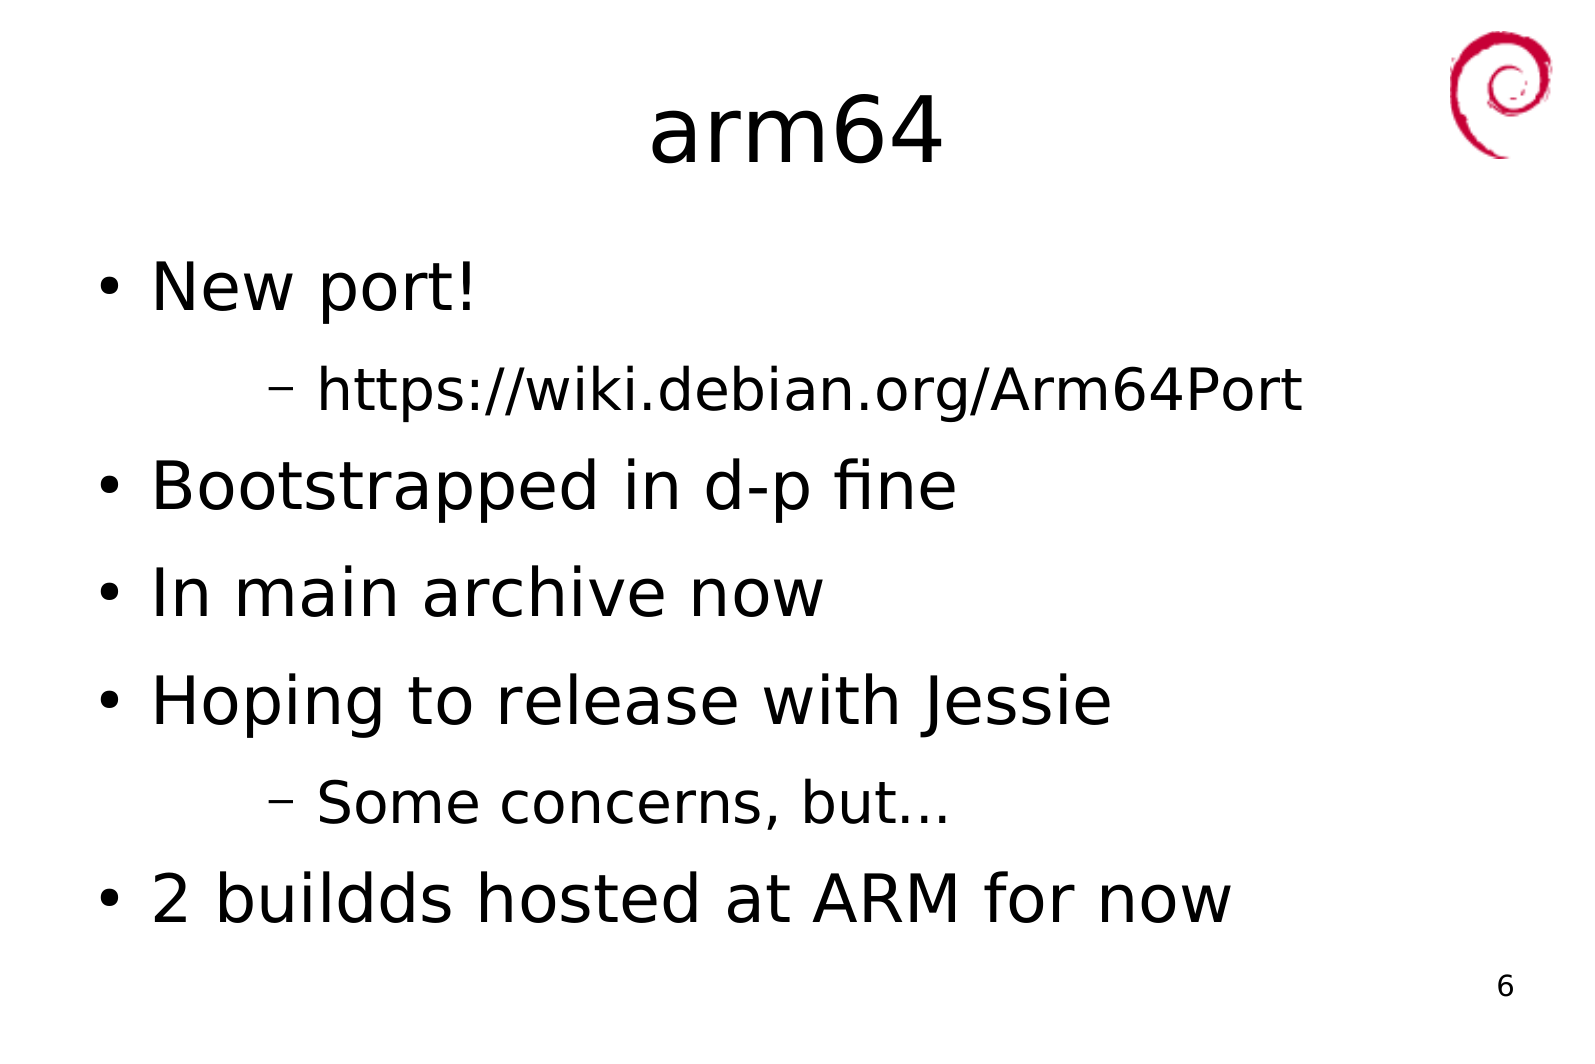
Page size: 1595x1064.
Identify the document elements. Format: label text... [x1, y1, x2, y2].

picture [1450, 31, 1555, 159]
list New port! https://wiki.debian.org/Arm64Port Bootstrapped in d-p fine In main archive now Hoping to release with Jessie Some concerns, but... 2 buildds hosted at ARM for now [79, 248, 1515, 951]
title arm64 [79, 42, 1515, 220]
